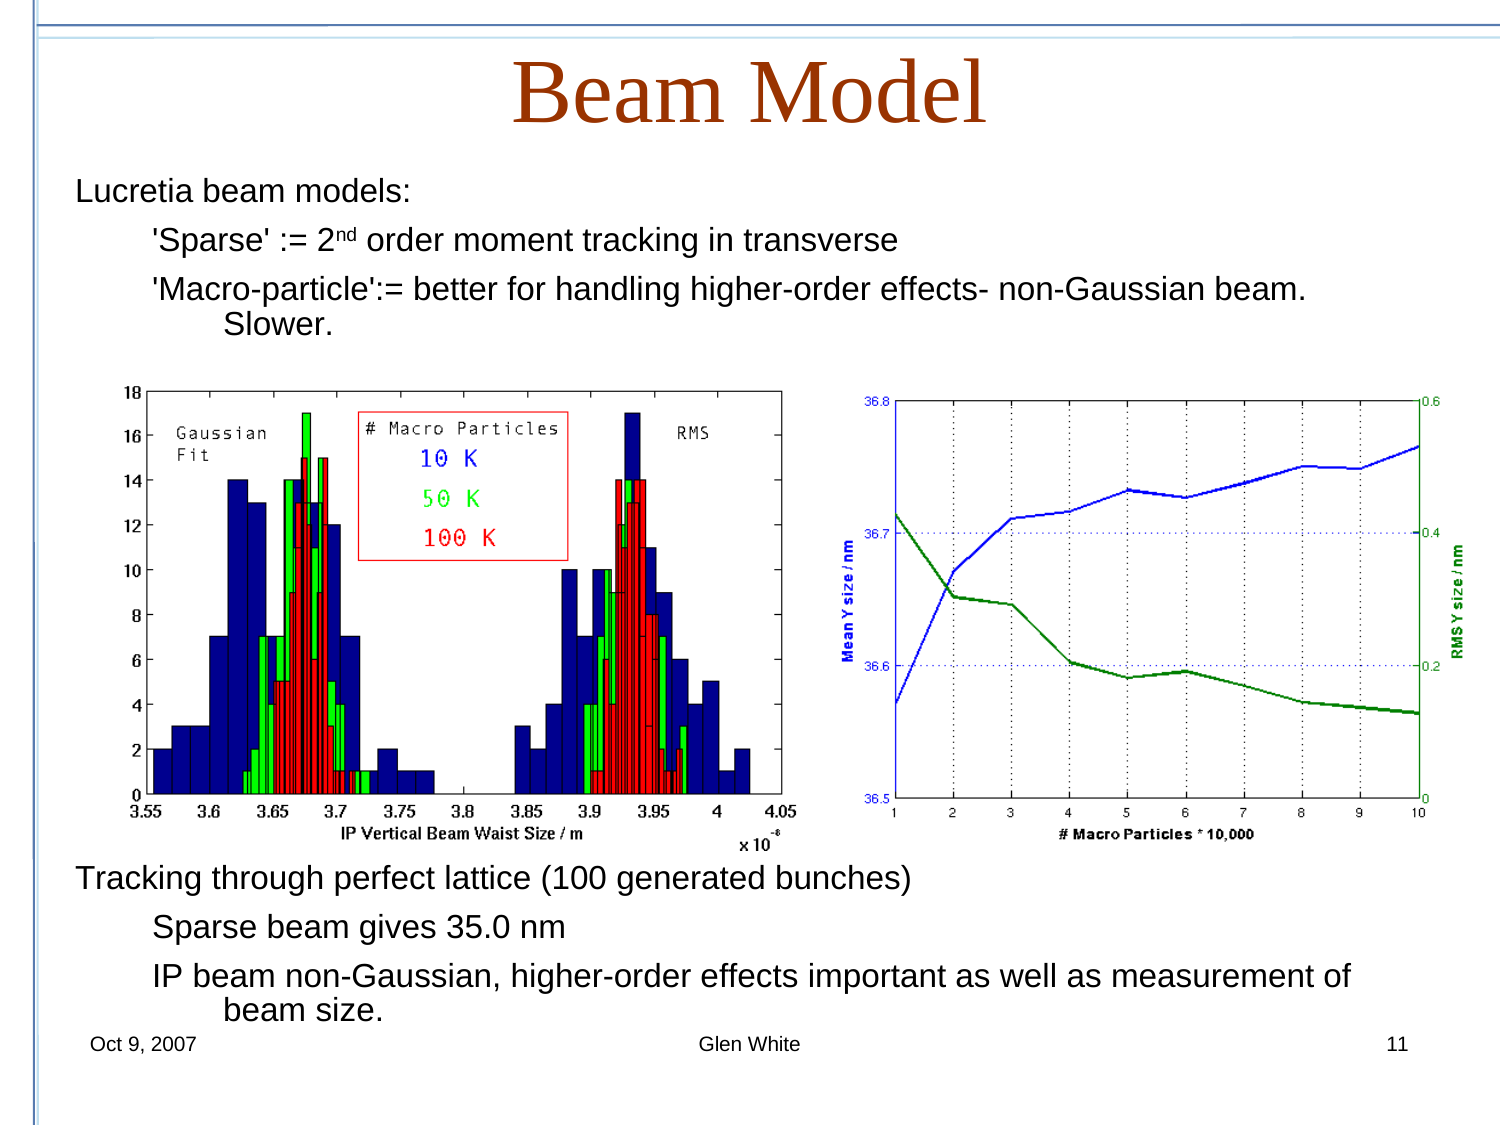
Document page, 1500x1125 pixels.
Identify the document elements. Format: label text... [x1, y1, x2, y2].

picture [40, 354, 1483, 852]
list Lucretia beam models: 'Sparse' := 2nd order moment tracking in transverse 'Macro-particle':= better for handling higher-order effects- non-Gaussian beam. Slower. [75, 175, 1426, 363]
title Beam Model [75, 39, 1426, 151]
text_box Tracking through perfect lattice (100 generated bunches)‏ Sparse beam gives 35.0 nm IP beam non-Gaussian, higher-order effects important as well as measurement of beam size. [75, 860, 1426, 1124]
